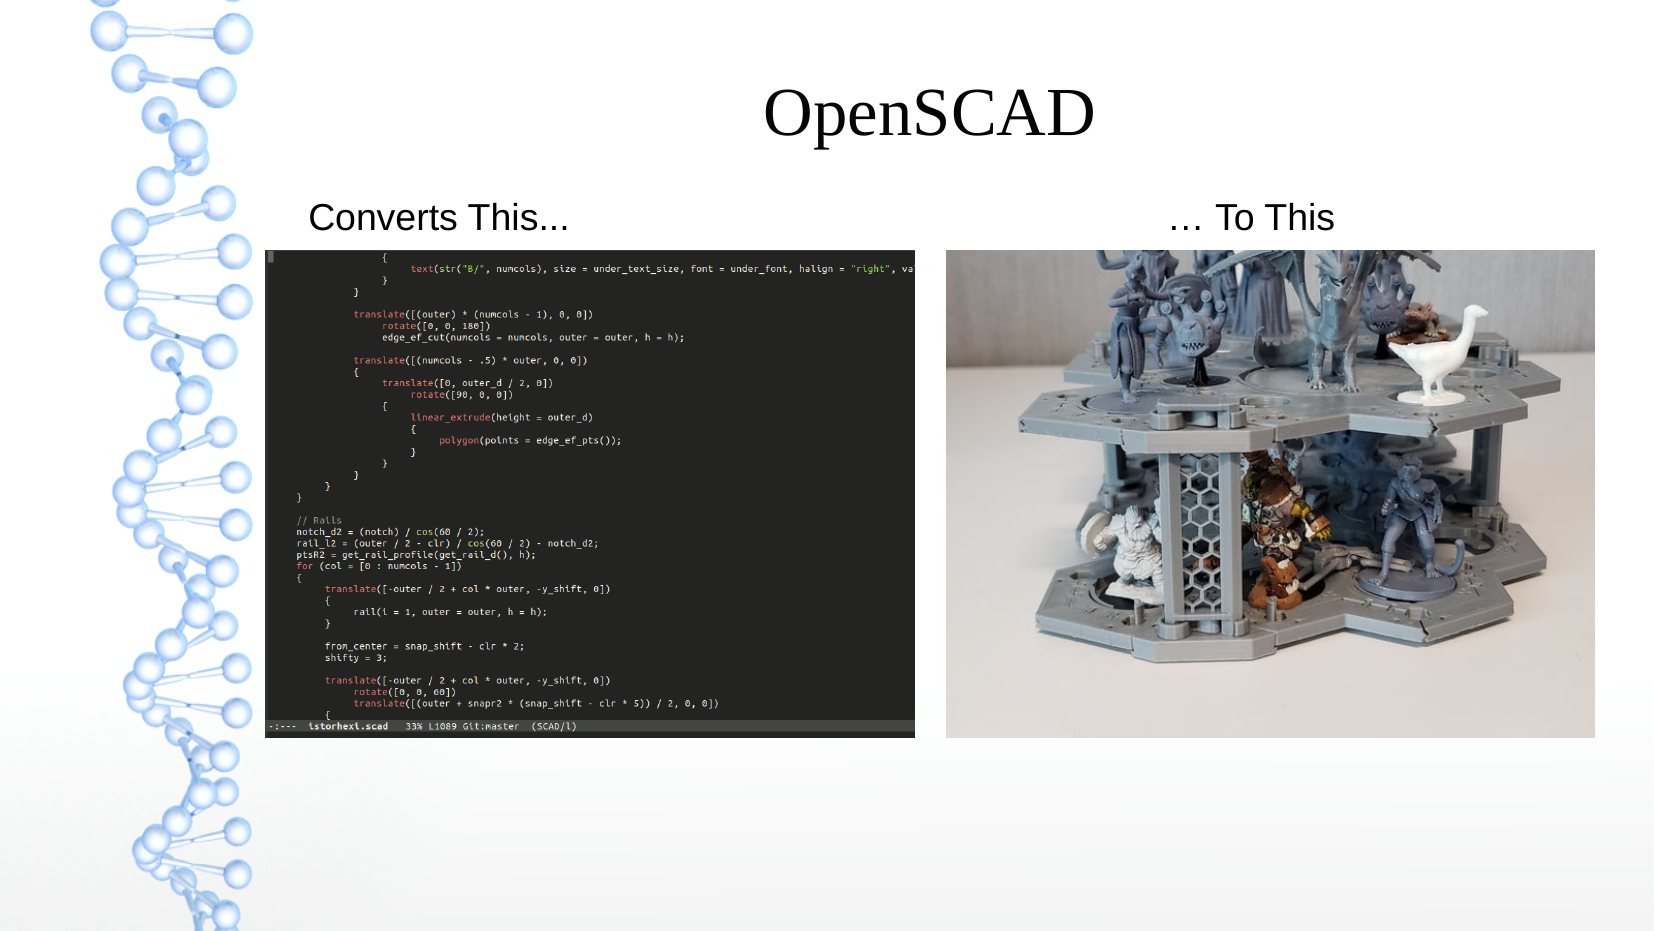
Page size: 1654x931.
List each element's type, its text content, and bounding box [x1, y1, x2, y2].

text_box Converts This... [293, 188, 586, 246]
picture [0, 0, 1654, 931]
title OpenSCAD [265, 35, 1595, 189]
text_box … To This [1152, 188, 1351, 246]
